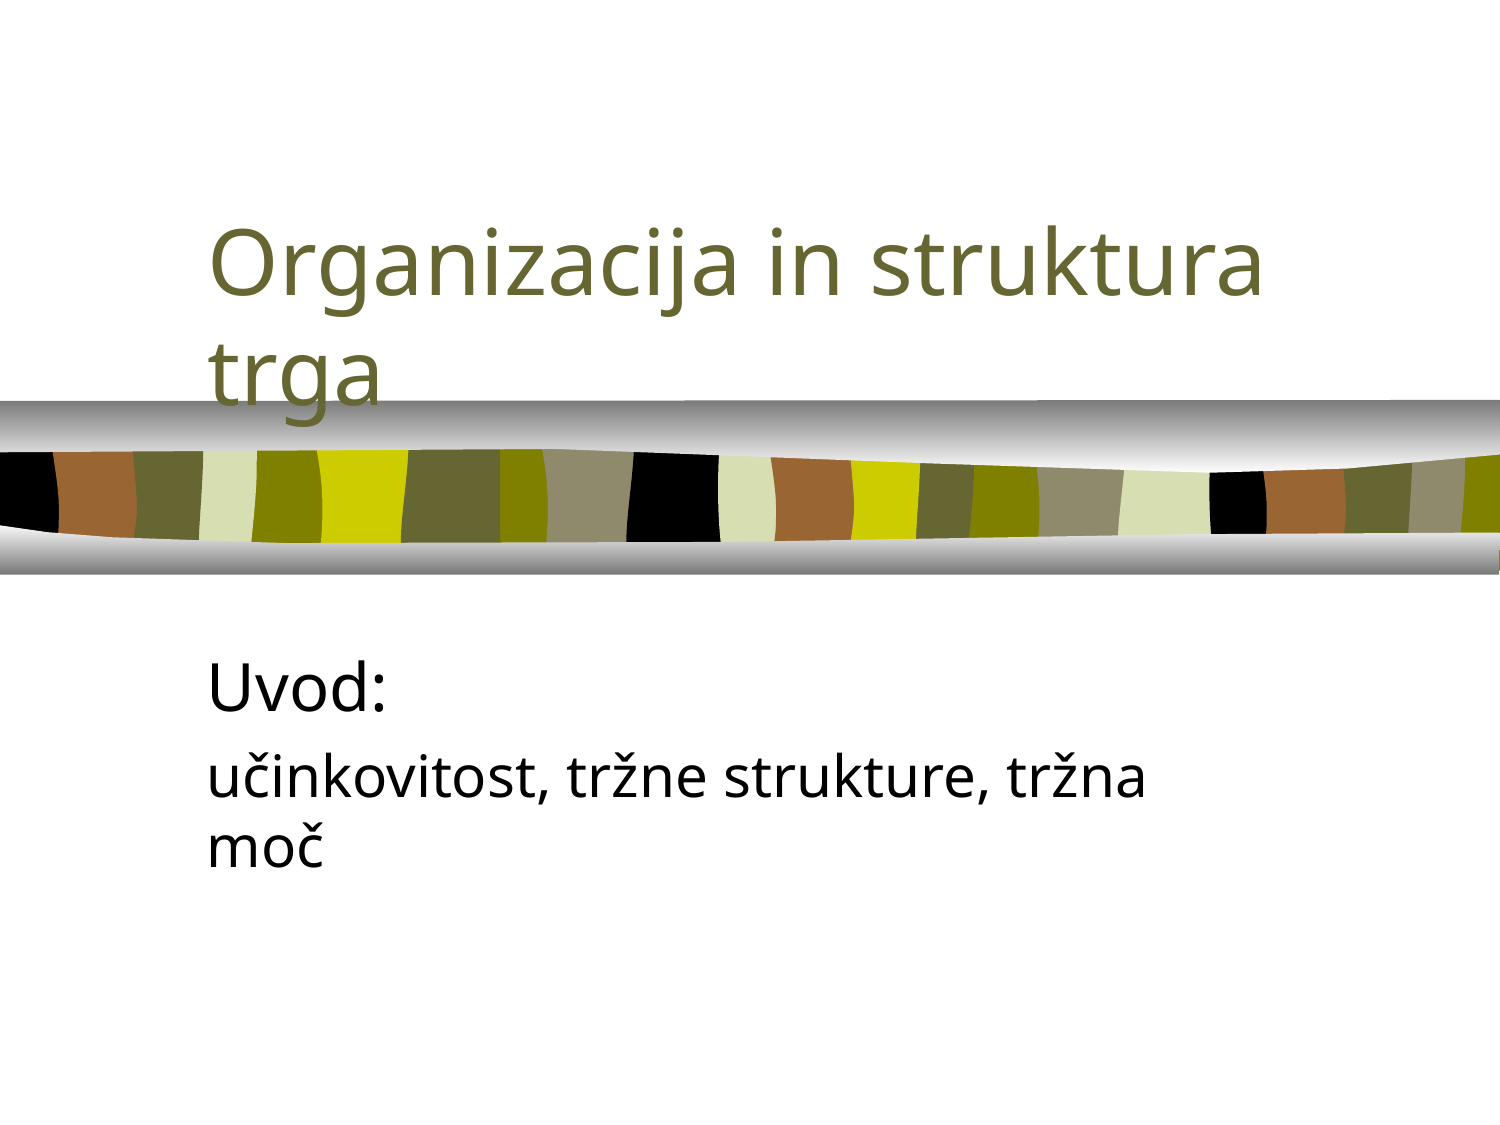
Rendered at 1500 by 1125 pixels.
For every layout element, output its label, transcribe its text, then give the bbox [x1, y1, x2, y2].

text_box Uvod: učinkovitost, tržne strukture, tržna moč [191, 637, 1242, 926]
title Organizacija in struktura trga [192, 219, 1468, 408]
